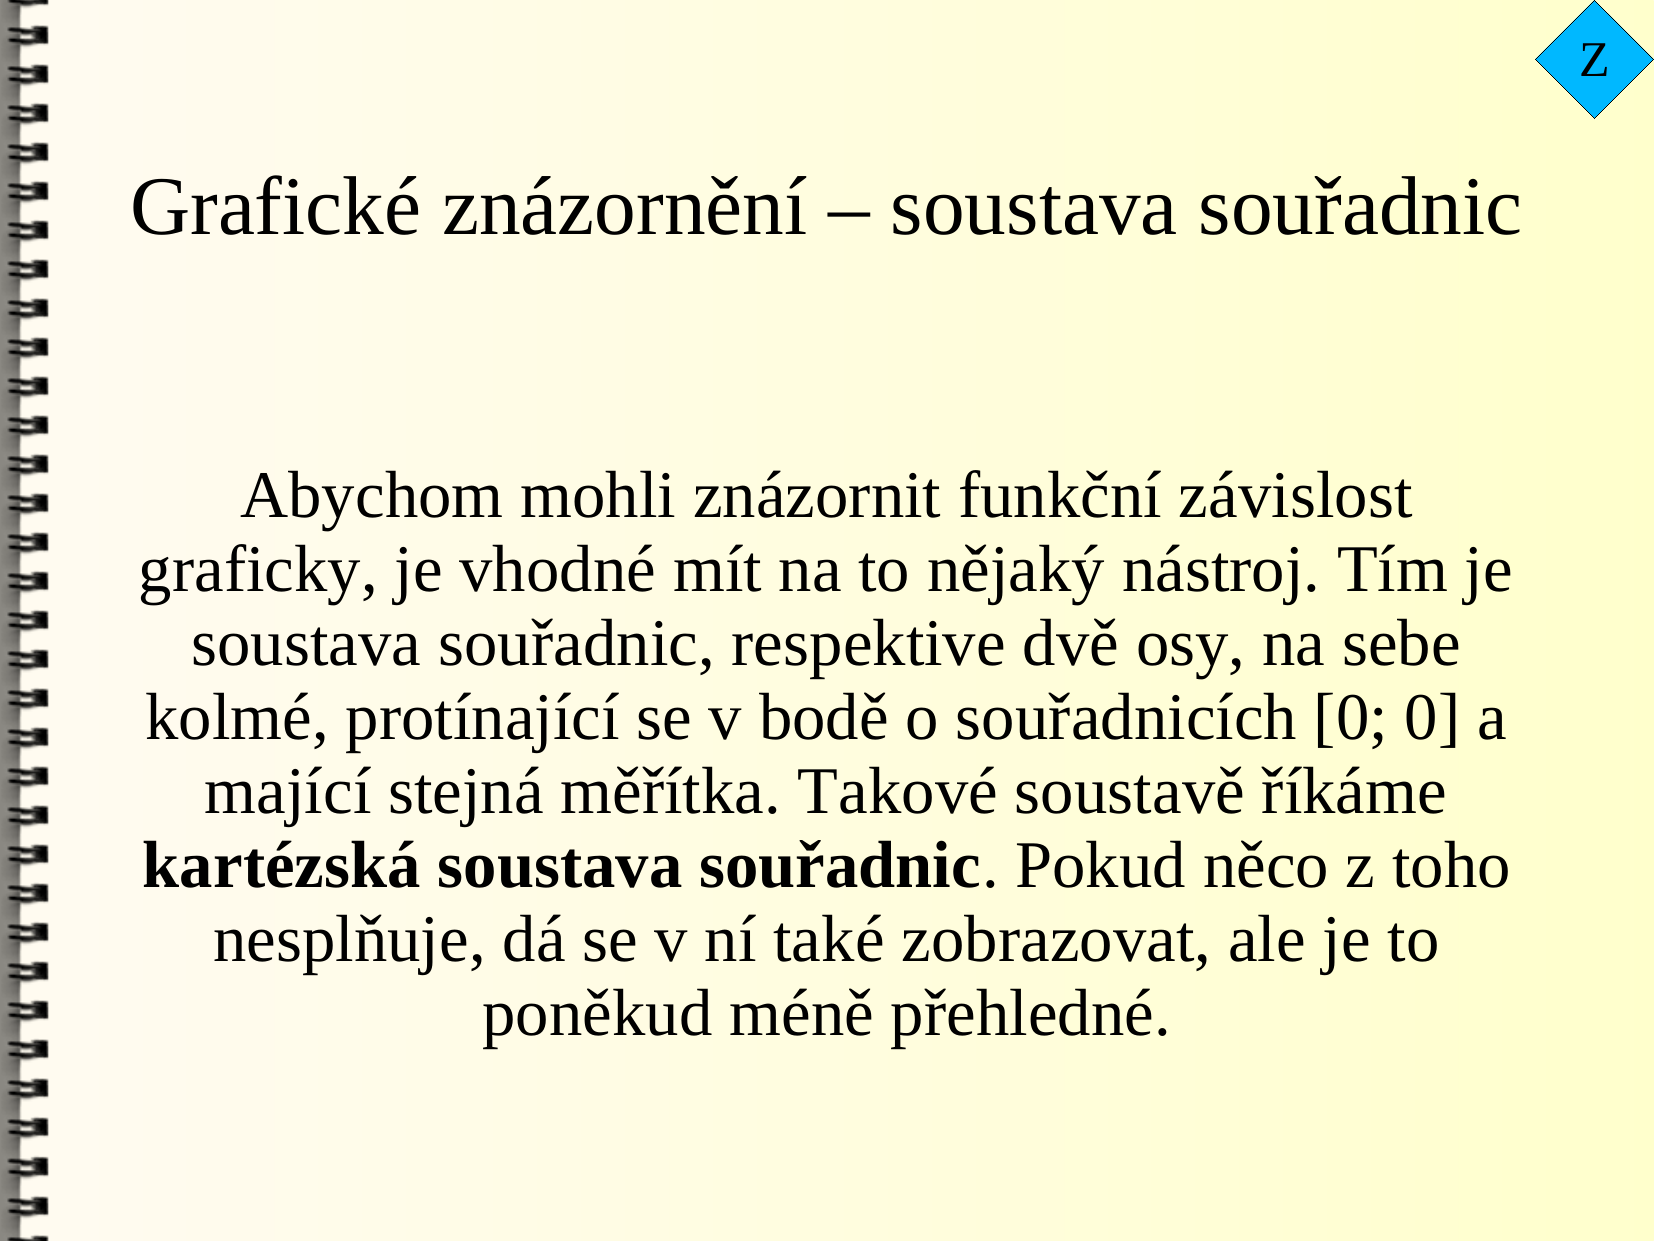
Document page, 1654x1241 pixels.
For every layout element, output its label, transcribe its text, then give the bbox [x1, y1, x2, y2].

picture [0, 0, 1654, 1241]
subtitle Abychom mohli znázornit funkční závislost graficky, je vhodné mít na to nějaký nástroj. Tím je soustava souřadnic, respektive dvě osy, na sebe kolmé, protínající se v bodě o souřadnicích [0; 0] a mající stejná měřítka. Takové soustavě říkáme kartézská soustava souřadnic. Pokud něco z toho nesplňuje, dá se v ní také zobrazovat, ale je to poněkud méně přehledné. [121, 344, 1534, 1164]
text_box Z [1535, 0, 1654, 119]
title Grafické znázornění – soustava souřadnic [121, 102, 1534, 311]
